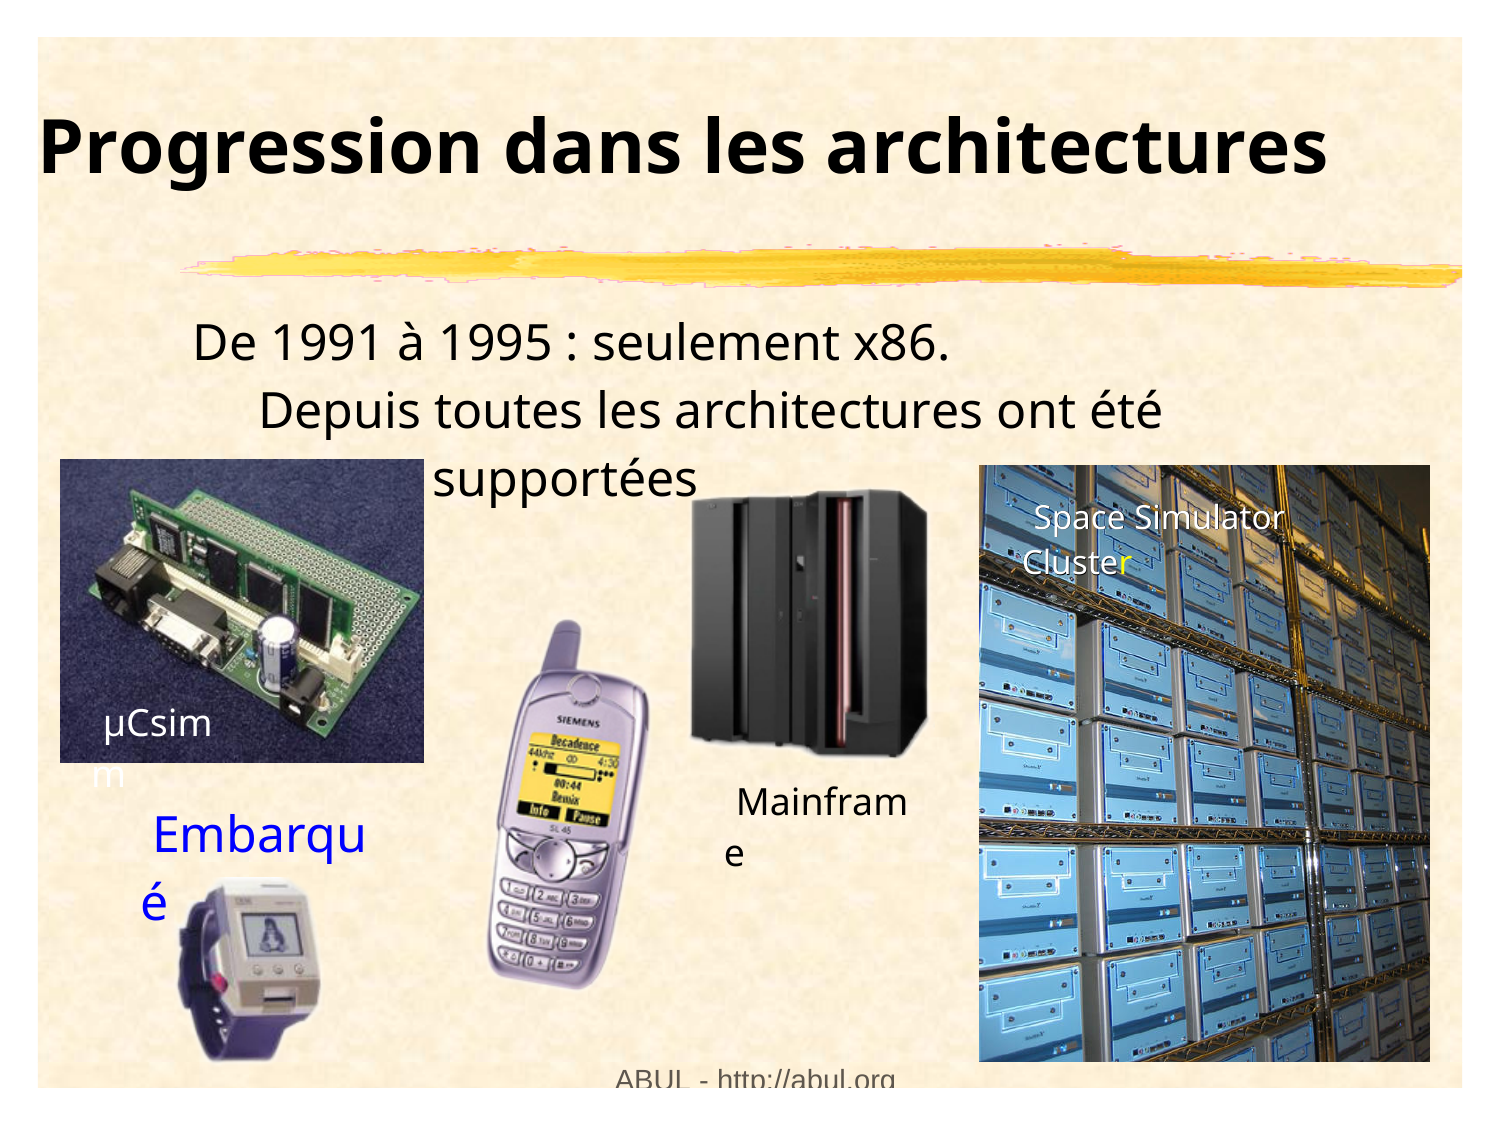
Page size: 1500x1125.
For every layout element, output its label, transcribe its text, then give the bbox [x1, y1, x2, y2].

title Progression dans les architectures [37, 37, 1500, 251]
picture [811, 1076, 818, 1088]
picture [858, 1076, 866, 1088]
text_box De 1991 à 1995 : seulement x86. Depuis toutes les architectures ont été supportées [112, 306, 1237, 428]
picture [620, 1073, 627, 1082]
picture [37, 251, 1463, 1088]
picture [618, 1084, 630, 1088]
picture [883, 1076, 891, 1088]
text_box Embarqué [140, 799, 383, 861]
picture [794, 1082, 801, 1088]
text_box µCsimm [91, 696, 241, 742]
picture [639, 1072, 648, 1078]
picture [754, 1076, 761, 1088]
text_box Mainframe [723, 775, 913, 821]
picture [639, 1081, 649, 1088]
text_box Space Simulator Cluster [1021, 493, 1393, 535]
picture [722, 1076, 729, 1088]
picture [738, 1076, 743, 1088]
